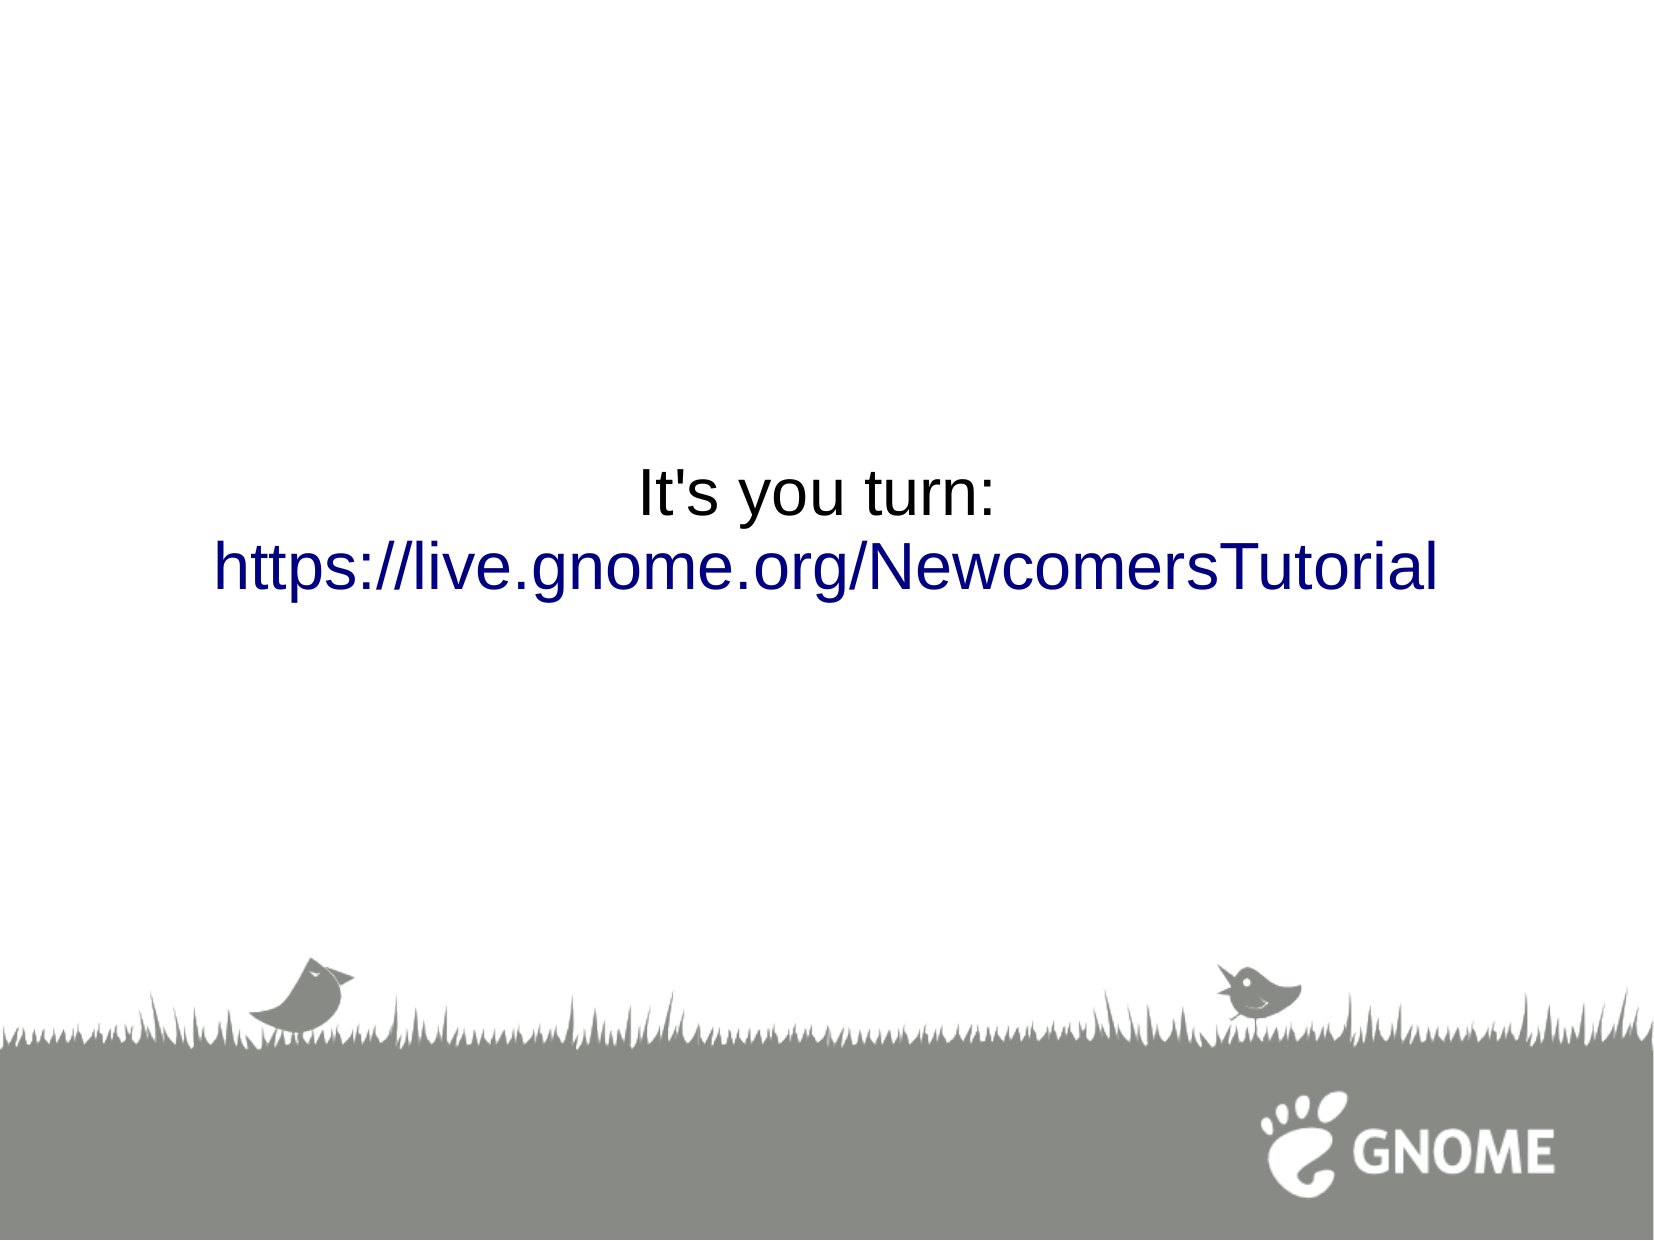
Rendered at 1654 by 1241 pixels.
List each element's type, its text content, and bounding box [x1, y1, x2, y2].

picture [0, 0, 1654, 1241]
subtitle It's you turn: https://live.gnome.org/NewcomersTutorial [82, 49, 1571, 1010]
